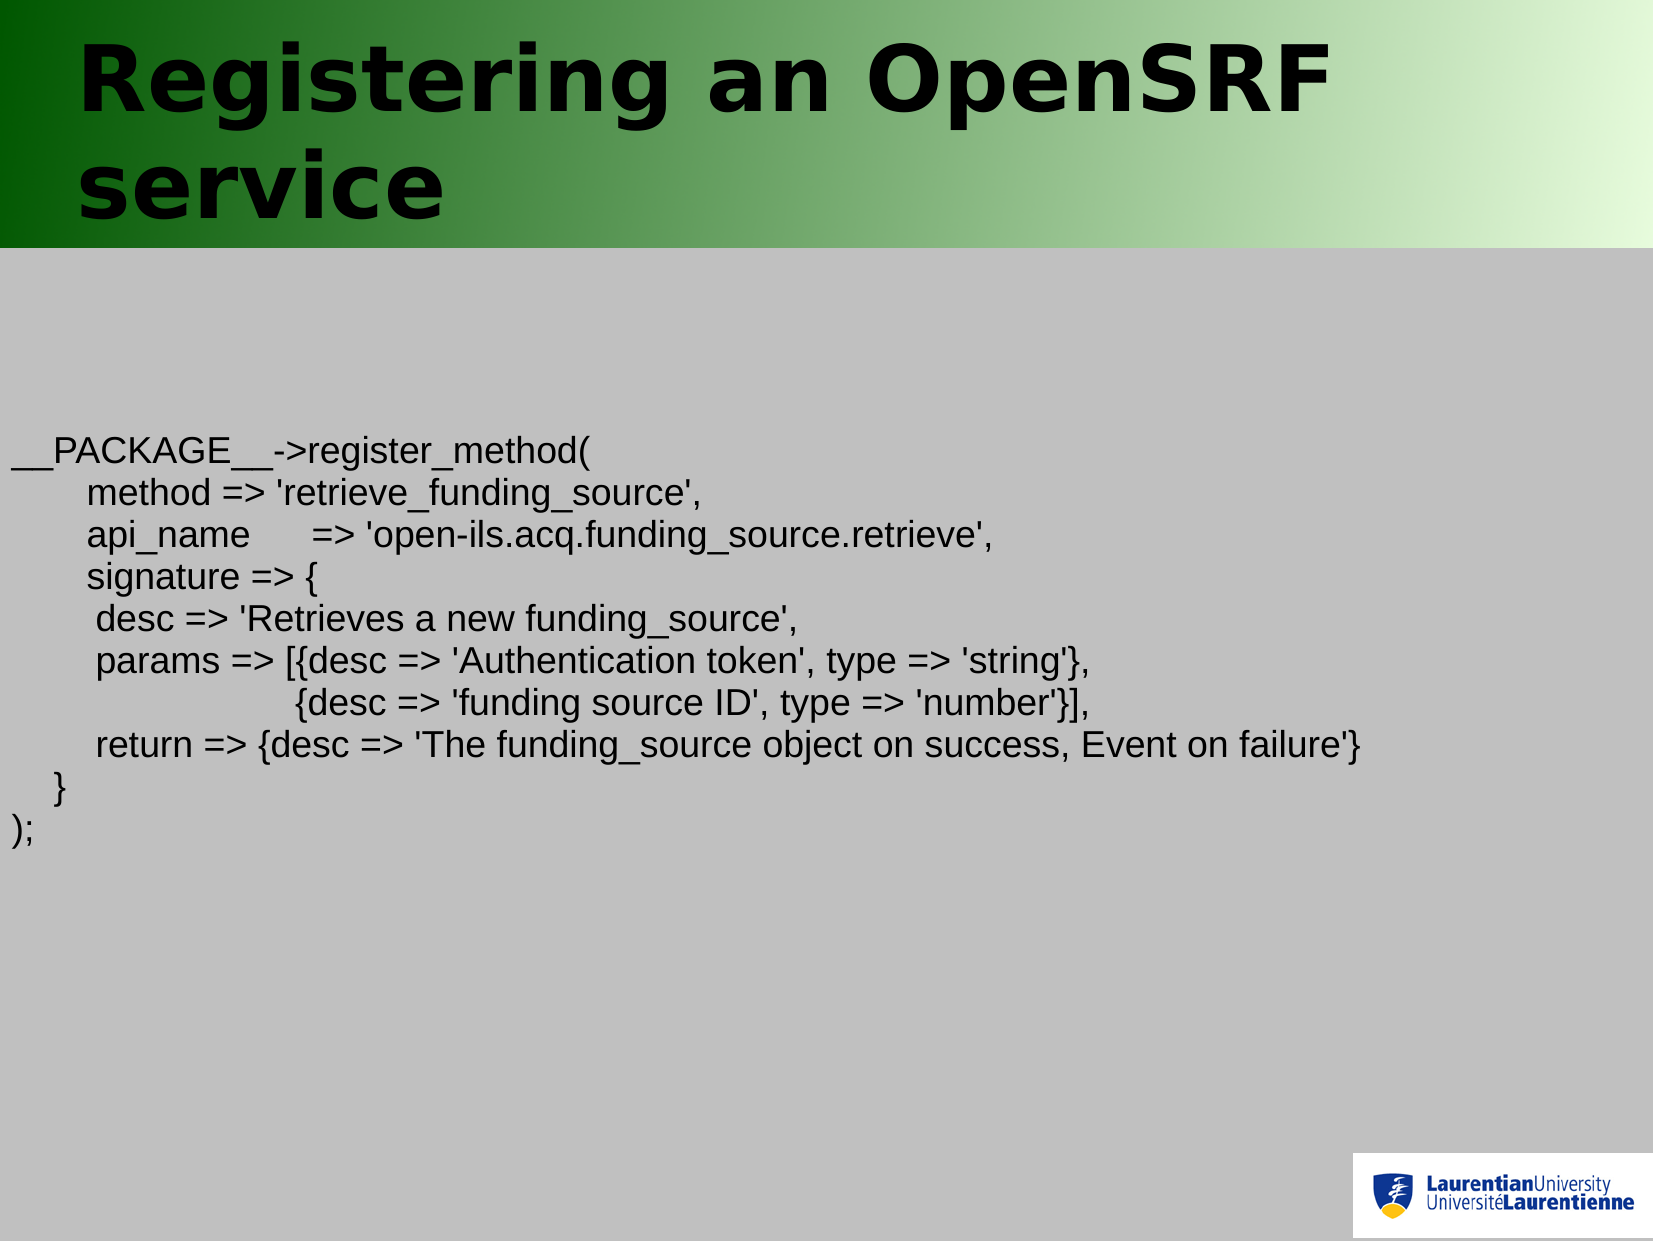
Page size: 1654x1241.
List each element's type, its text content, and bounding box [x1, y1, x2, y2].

picture [1353, 1153, 1653, 1238]
title Registering an OpenSRF service [76, 25, 1565, 240]
picture [0, 0, 1653, 248]
text_box __PACKAGE__->register_method( method => 'retrieve_funding_source', api_name => 'open-ils.acq.funding_source.retrieve', signature => { desc => 'Retrieves a new funding_source', params => [{desc => 'Authentication token', type => 'string'}, {desc => 'funding source ID', type => 'number'}], return => {desc => 'The funding_source object on success, Event on failure'} } ); [0, 421, 1651, 1051]
